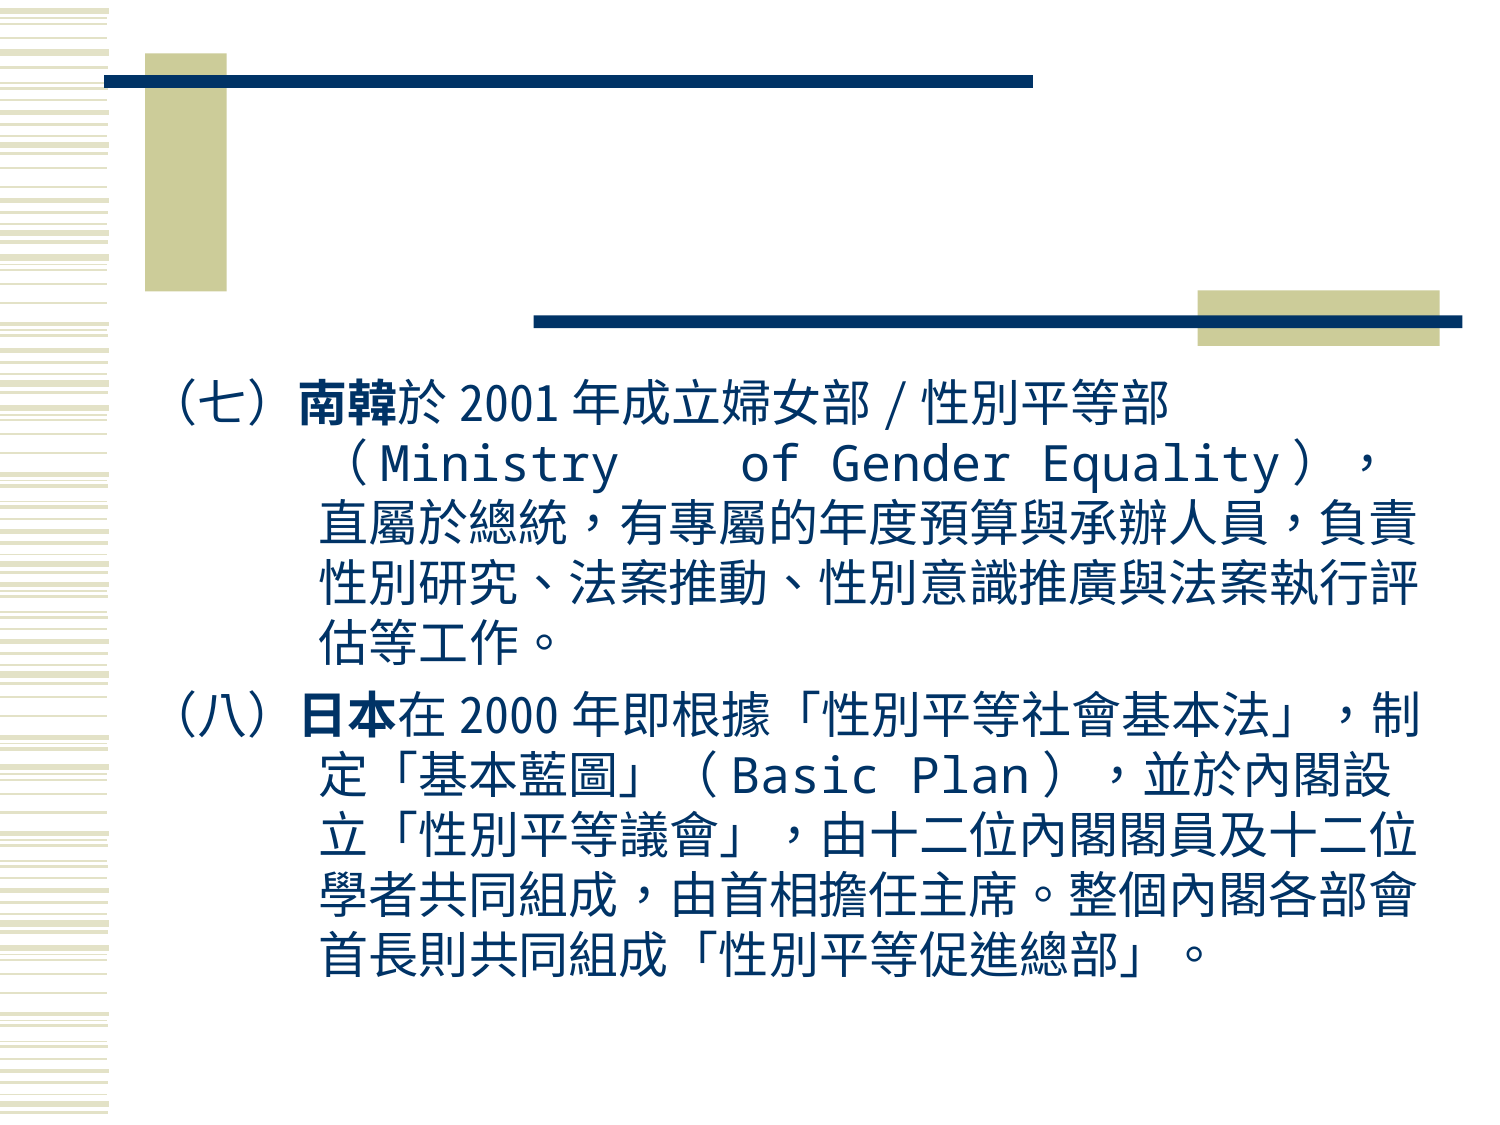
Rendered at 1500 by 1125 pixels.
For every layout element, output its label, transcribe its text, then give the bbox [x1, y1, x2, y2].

list （七）南韓於2001年成立婦女部/性別平等部（Ministry of Gender Equality），直屬於總統，有專屬的年度預算與承辦人員，負責性別研究、法案推動、性別意識推廣與法案執行評估等工作。 （八）日本在2000年即根據「性別平等社會基本法」，制定「基本藍圖」（Basic Plan），並於內閣設立「性別平等議會」，由十二位內閣閣員及十二位學者共同組成，由首相擔任主席。整個內閣各部會首長則共同組成「性別平等促進總部」。 [132, 363, 1439, 1000]
